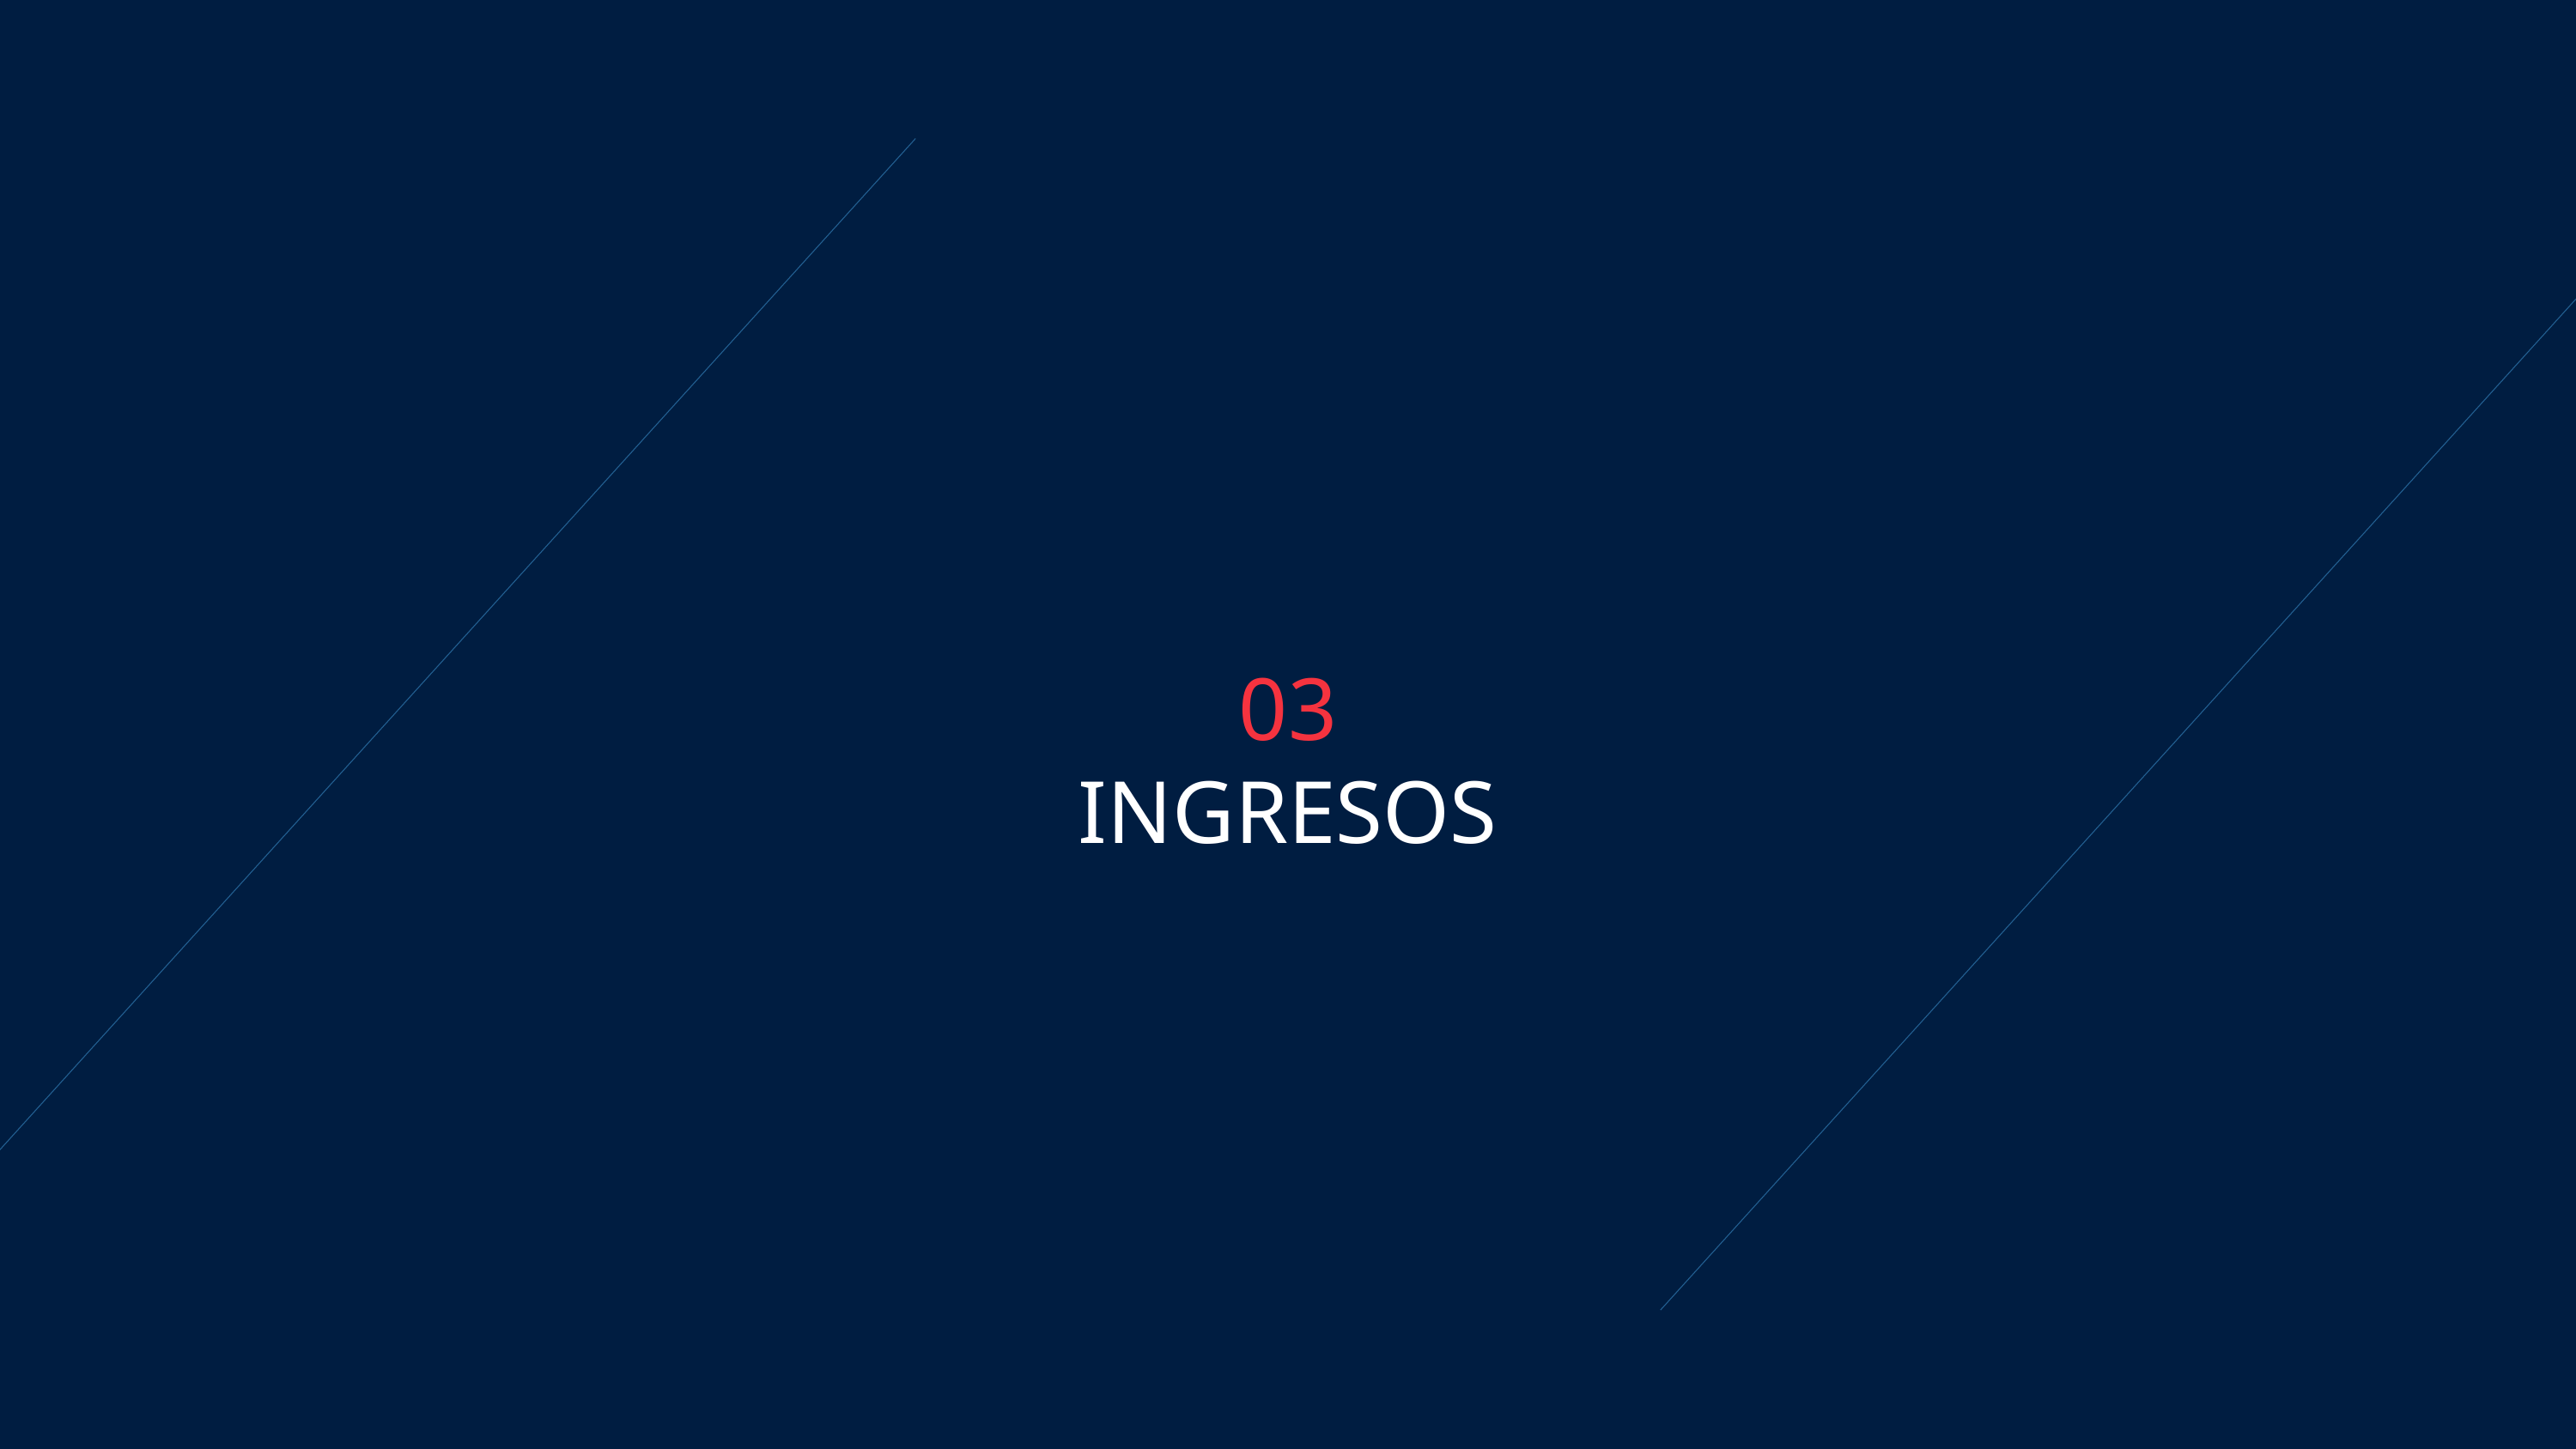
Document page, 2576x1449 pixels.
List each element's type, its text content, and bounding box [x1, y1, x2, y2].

list 03 INGRESOS [240, 647, 2336, 869]
